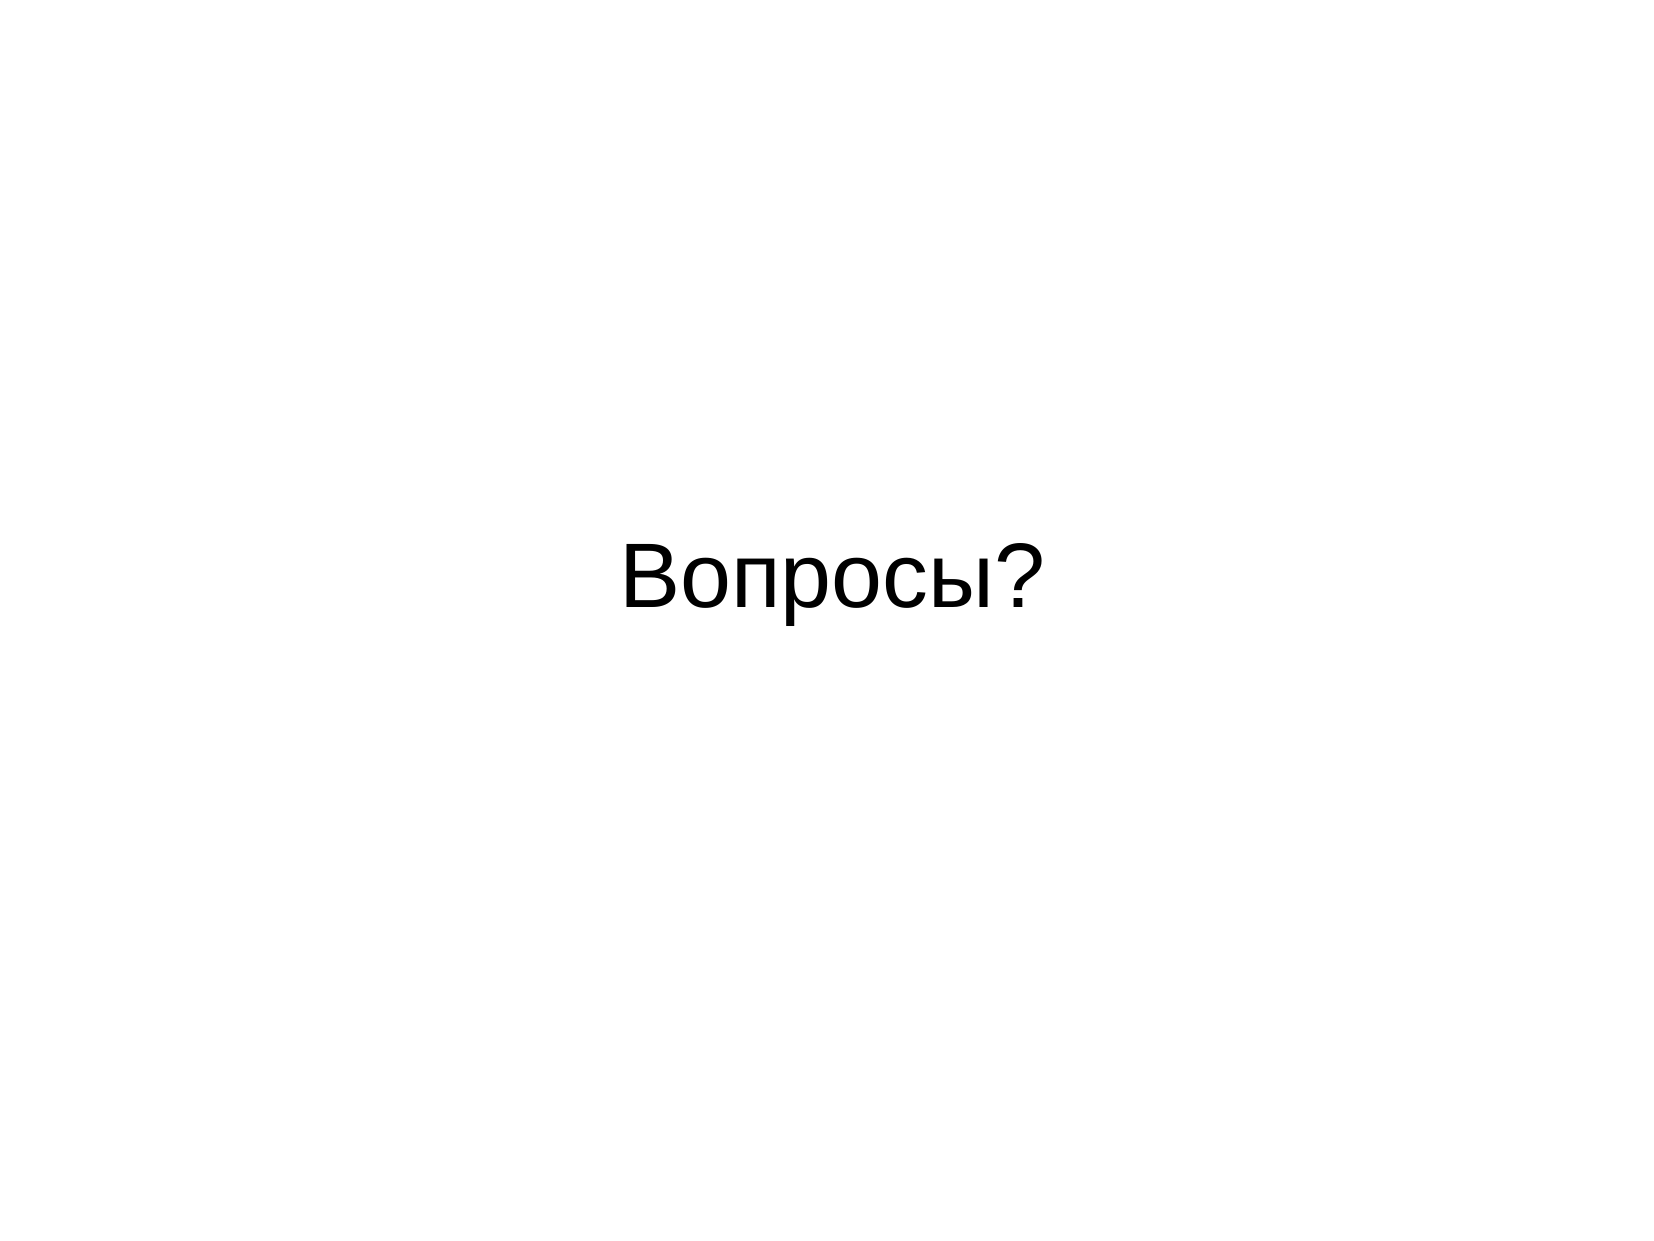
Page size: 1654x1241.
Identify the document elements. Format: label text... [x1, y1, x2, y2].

title Вопросы? [88, 472, 1577, 680]
